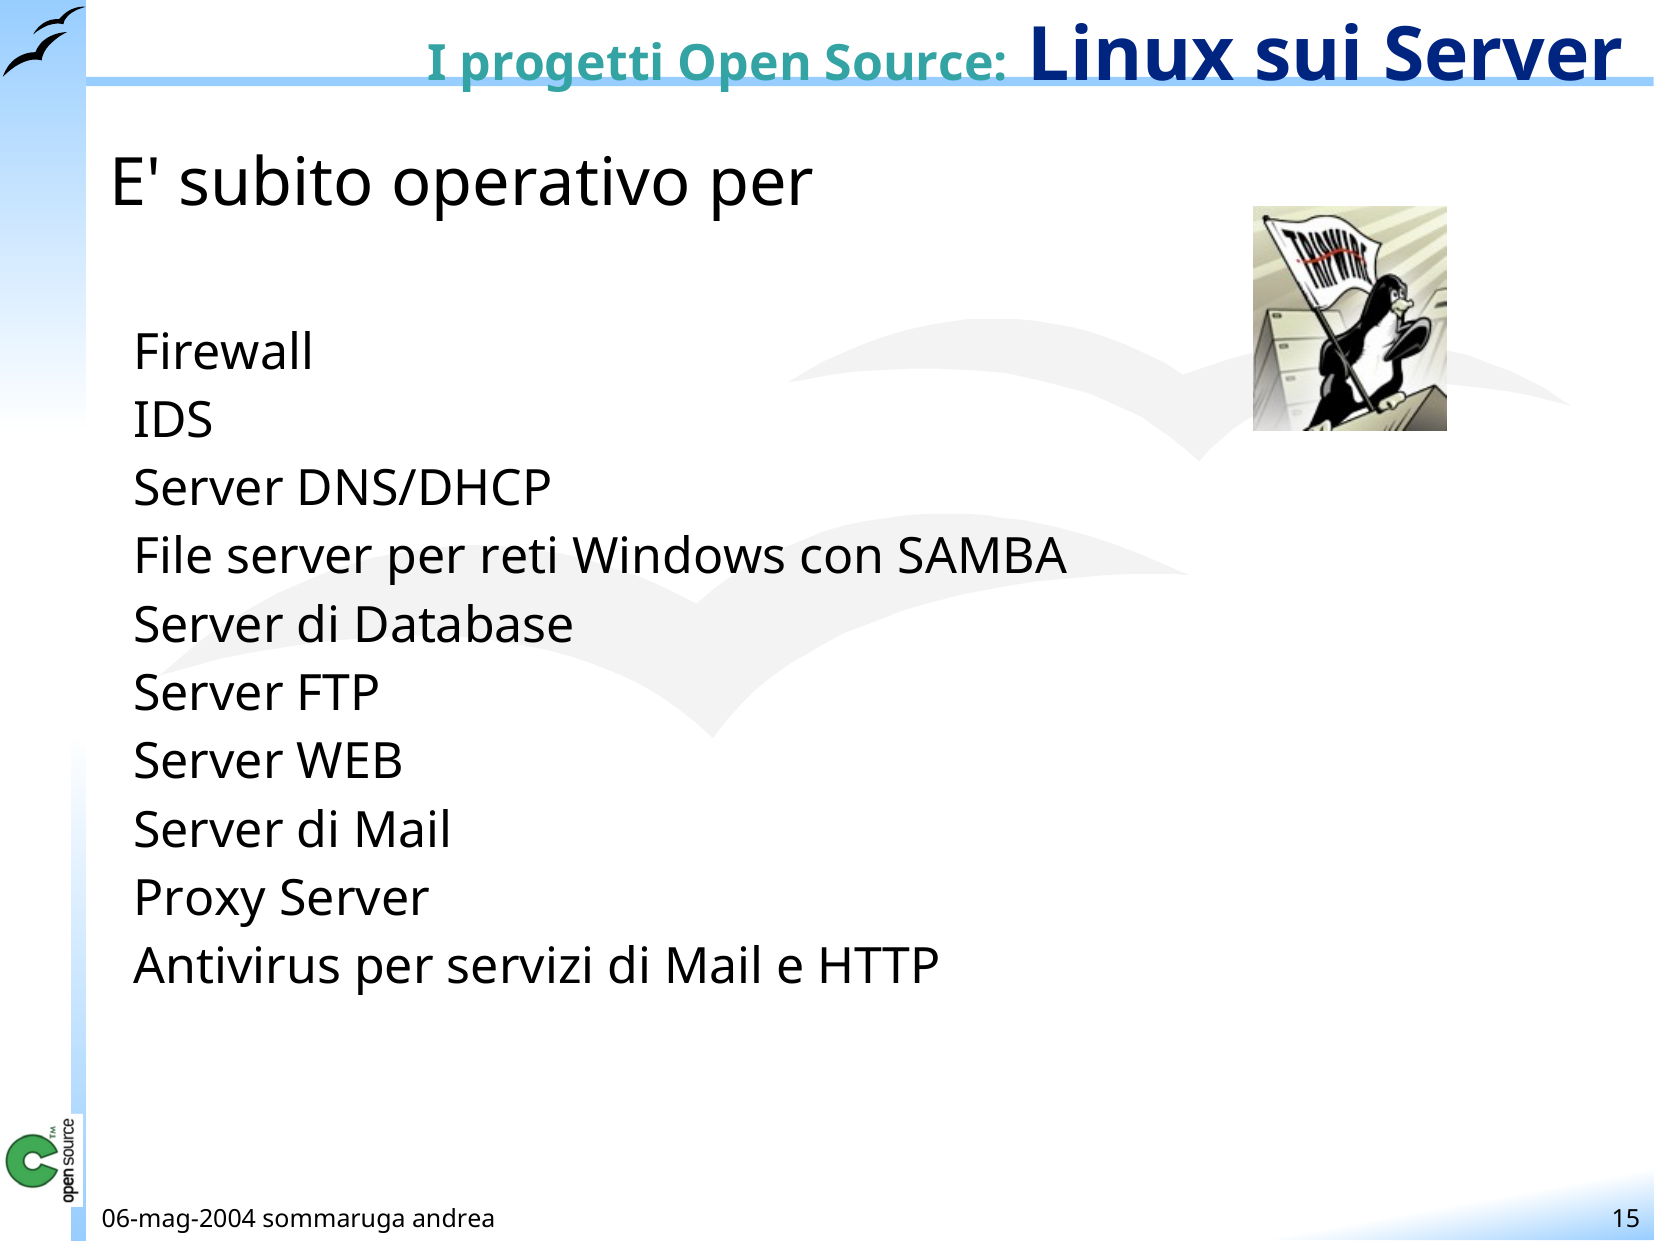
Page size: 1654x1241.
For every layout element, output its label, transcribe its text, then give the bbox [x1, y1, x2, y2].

list E' subito operativo per Firewall IDS Server DNS/DHCP File server per reti Windows con SAMBA Server di Database Server FTP Server WEB Server di Mail Proxy Server Antivirus per servizi di Mail e HTTP [85, 134, 1628, 1163]
title I progetti Open Source: Linux sui Server [85, 0, 1654, 104]
picture [1, 1115, 83, 1207]
picture [1253, 206, 1447, 431]
